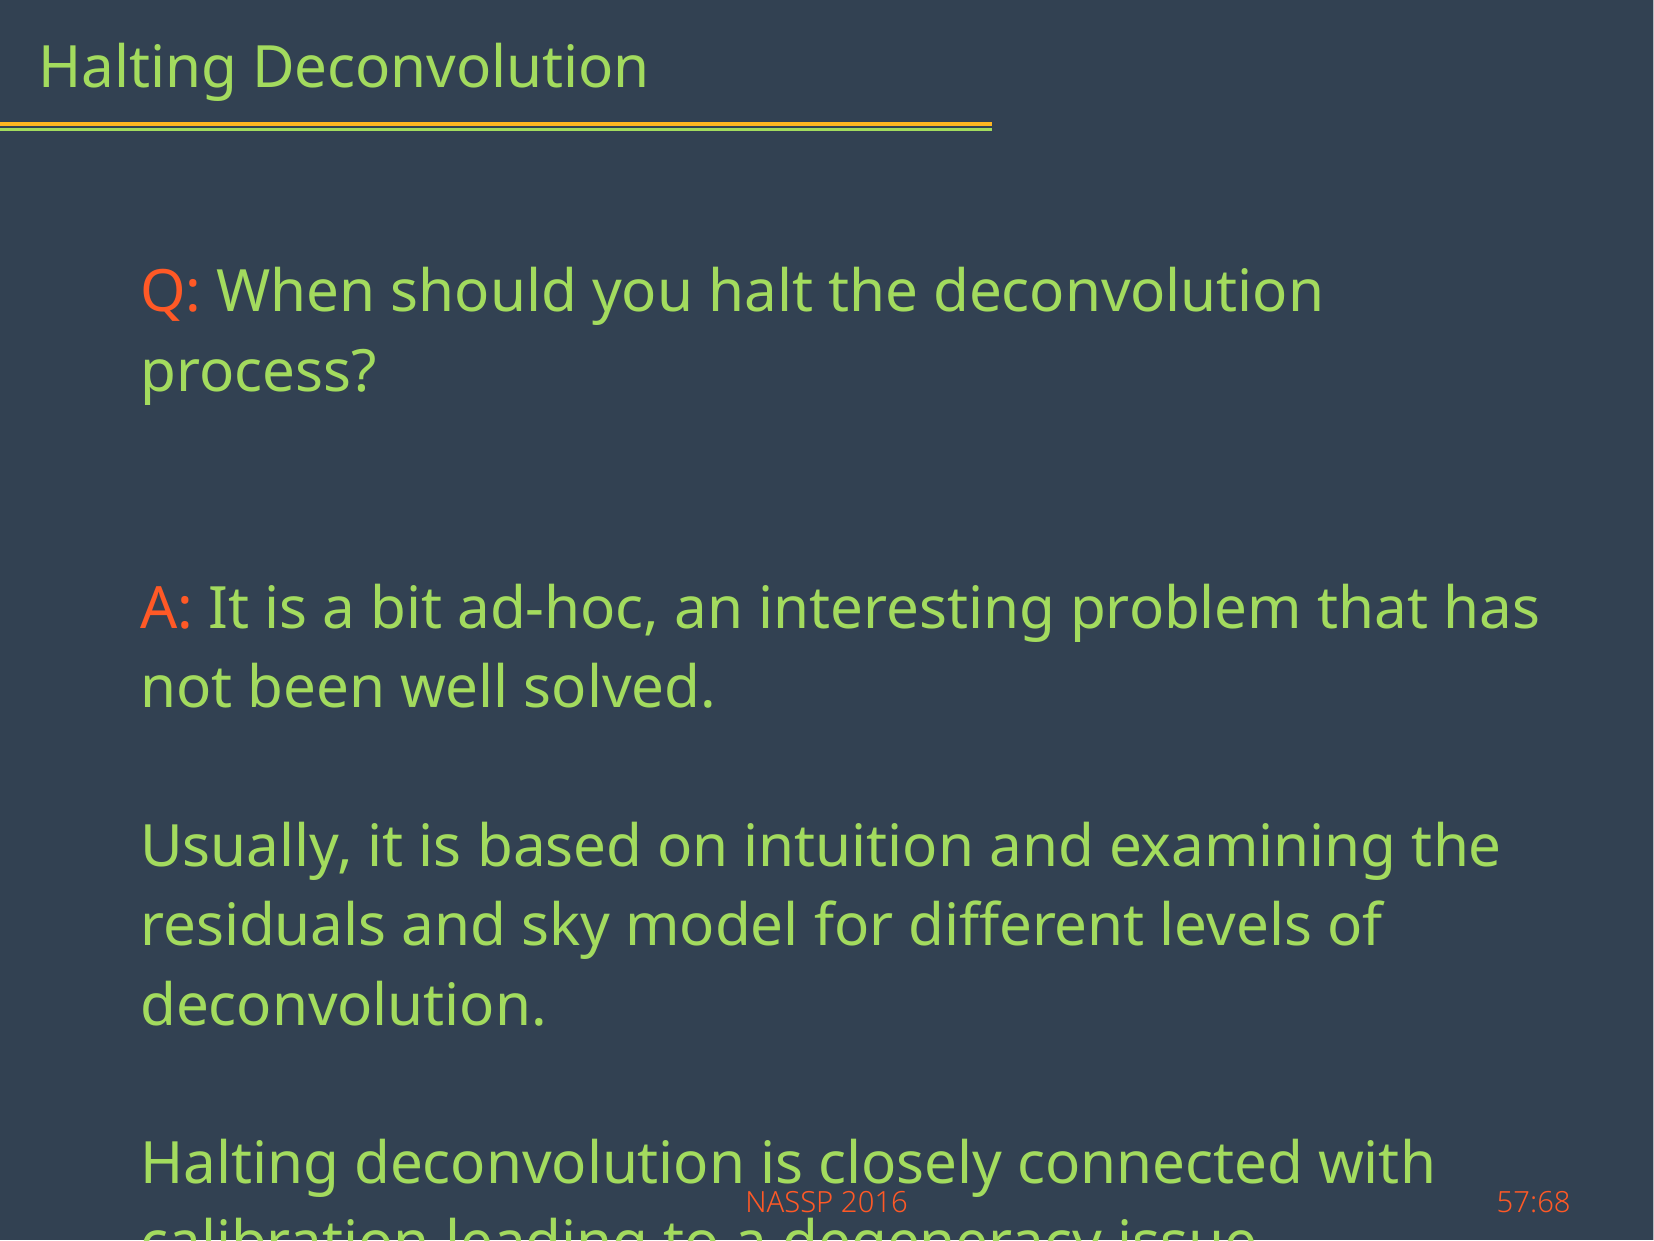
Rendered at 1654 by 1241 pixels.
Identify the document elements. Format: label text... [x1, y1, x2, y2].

text_box Q: When should you halt the deconvolution process? A: It is a bit ad-hoc, an interesting problem that has not been well solved. Usually, it is based on intuition and examining the residuals and sky model for different levels of deconvolution. Halting deconvolution is closely connected with calibration leading to a degeneracy issue. [125, 242, 1571, 1098]
text_box Halting Deconvolution [23, 17, 1063, 103]
